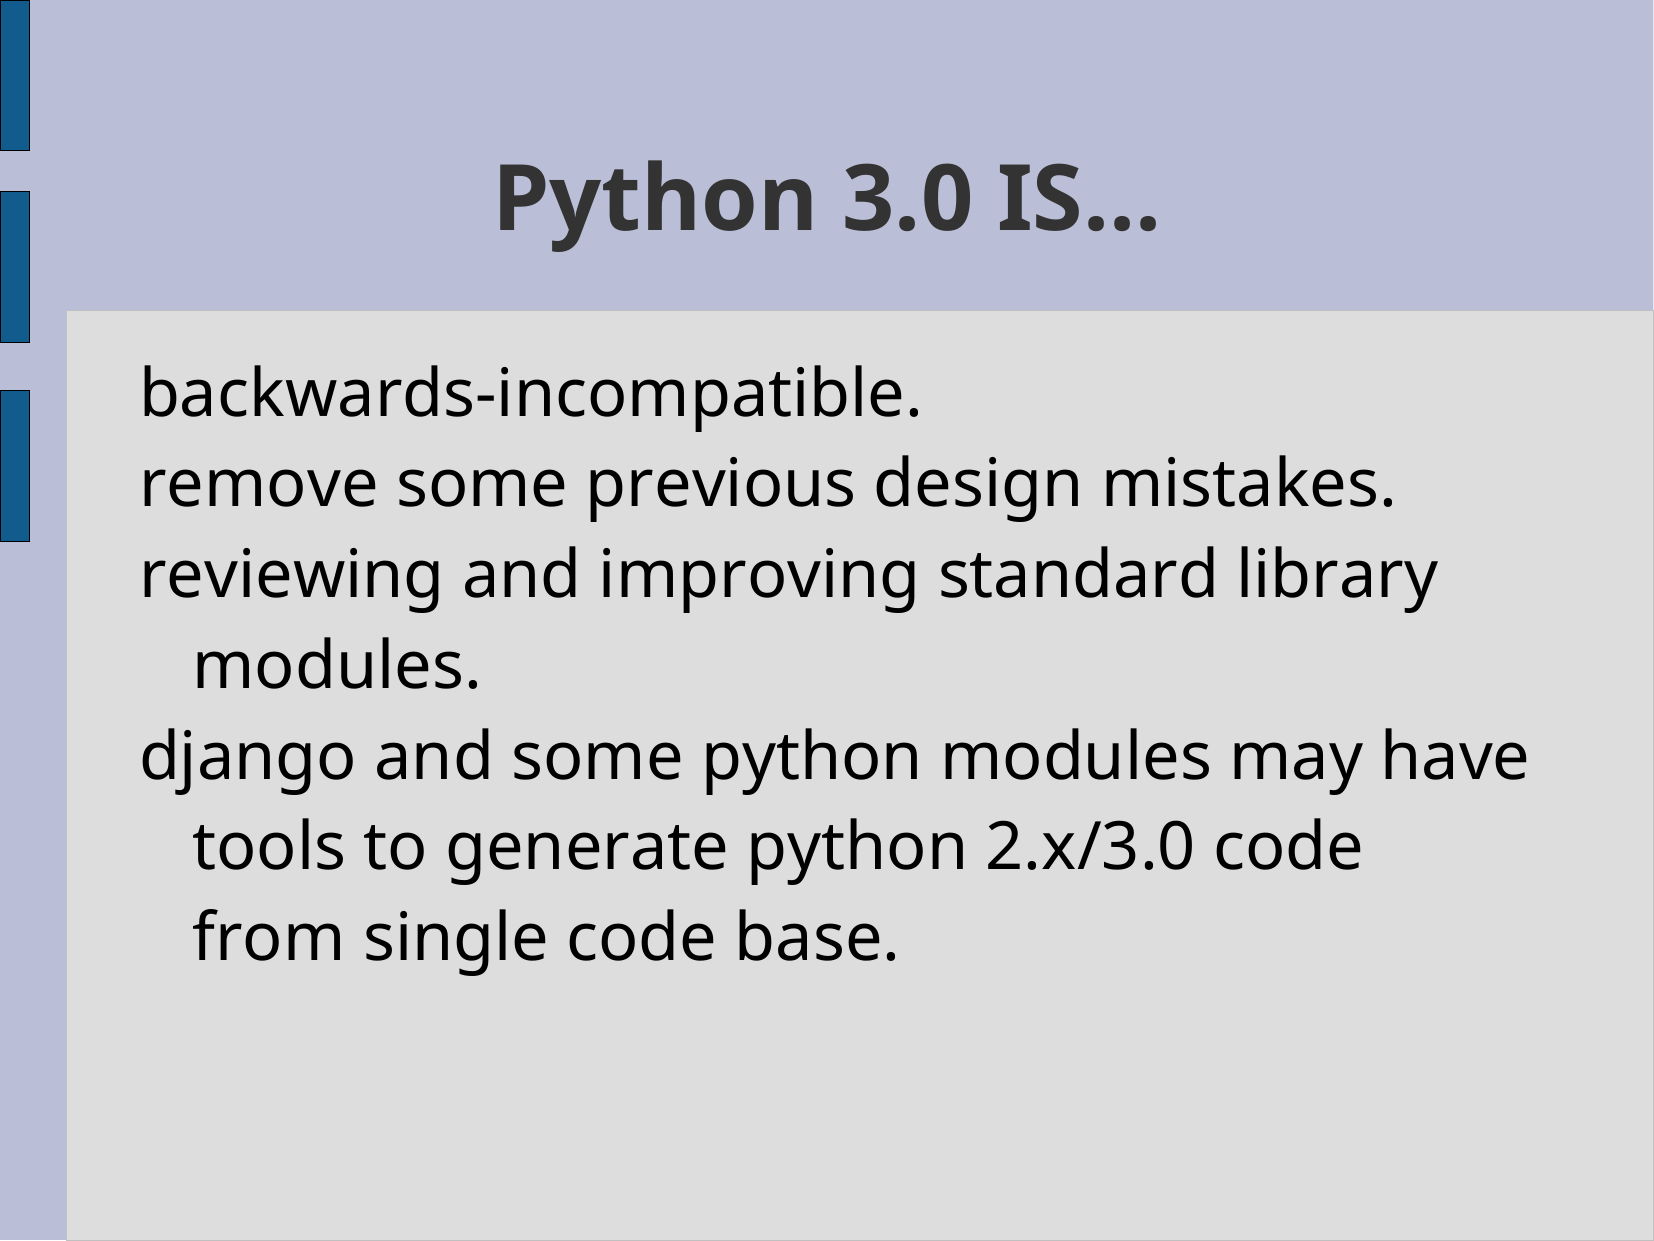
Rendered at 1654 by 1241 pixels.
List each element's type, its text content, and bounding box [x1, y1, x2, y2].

title Python 3.0 IS... [121, 98, 1534, 291]
list backwards-incompatible. remove some previous design mistakes. reviewing and improving standard library modules. django and some python modules may have tools to generate python 2.x/3.0 code from single code base. [121, 344, 1534, 1112]
